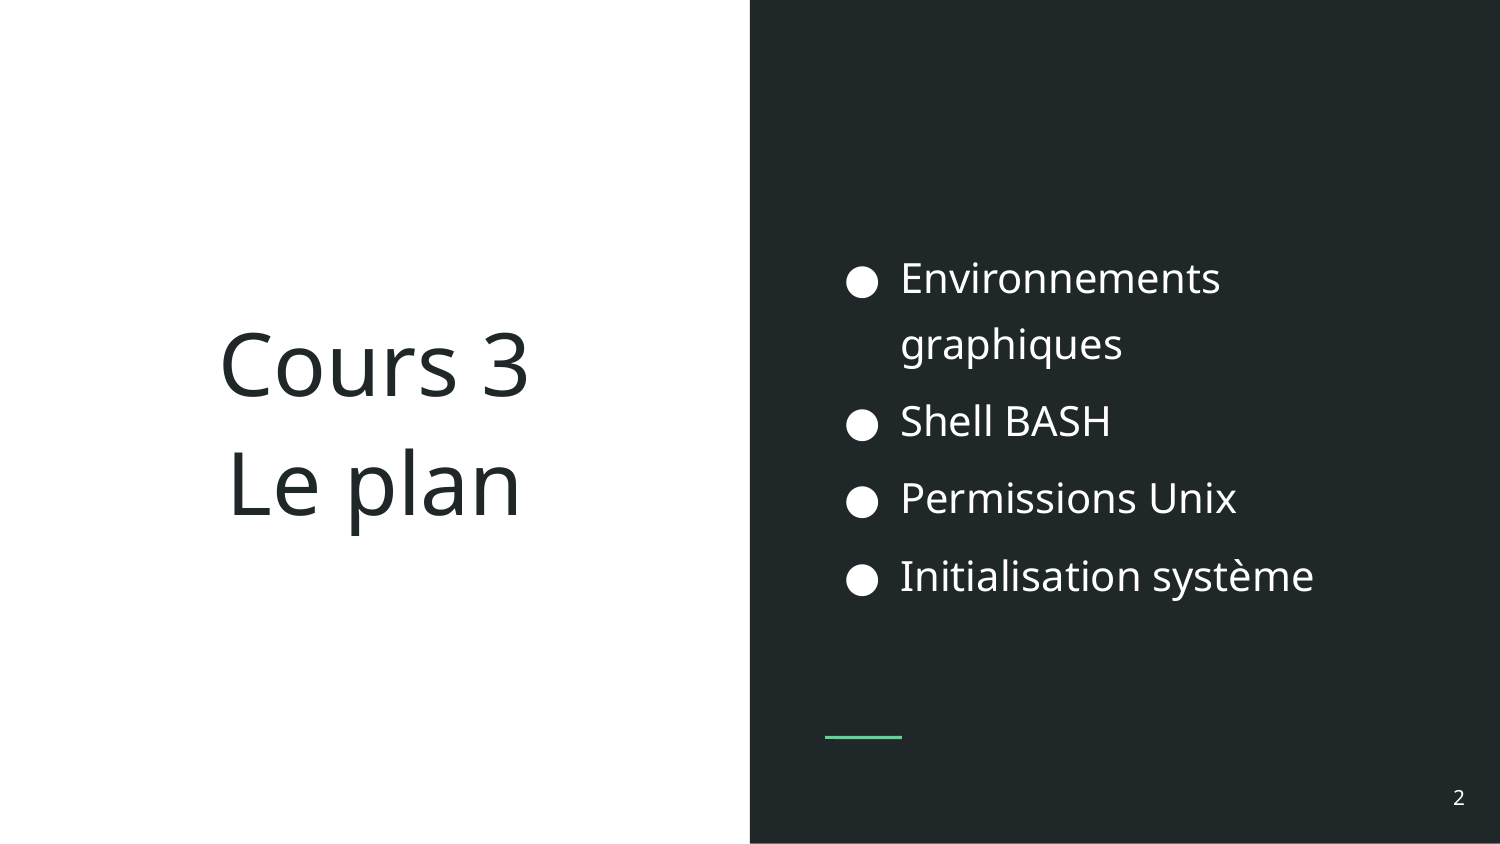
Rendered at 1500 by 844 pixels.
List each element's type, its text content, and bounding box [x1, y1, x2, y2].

slide_number <numéro> [1389, 764, 1480, 830]
list Environnements graphiques Shell BASH Permissions Unix Initialisation système [810, 118, 1440, 725]
title Cours 3 Le plan [43, 281, 708, 562]
